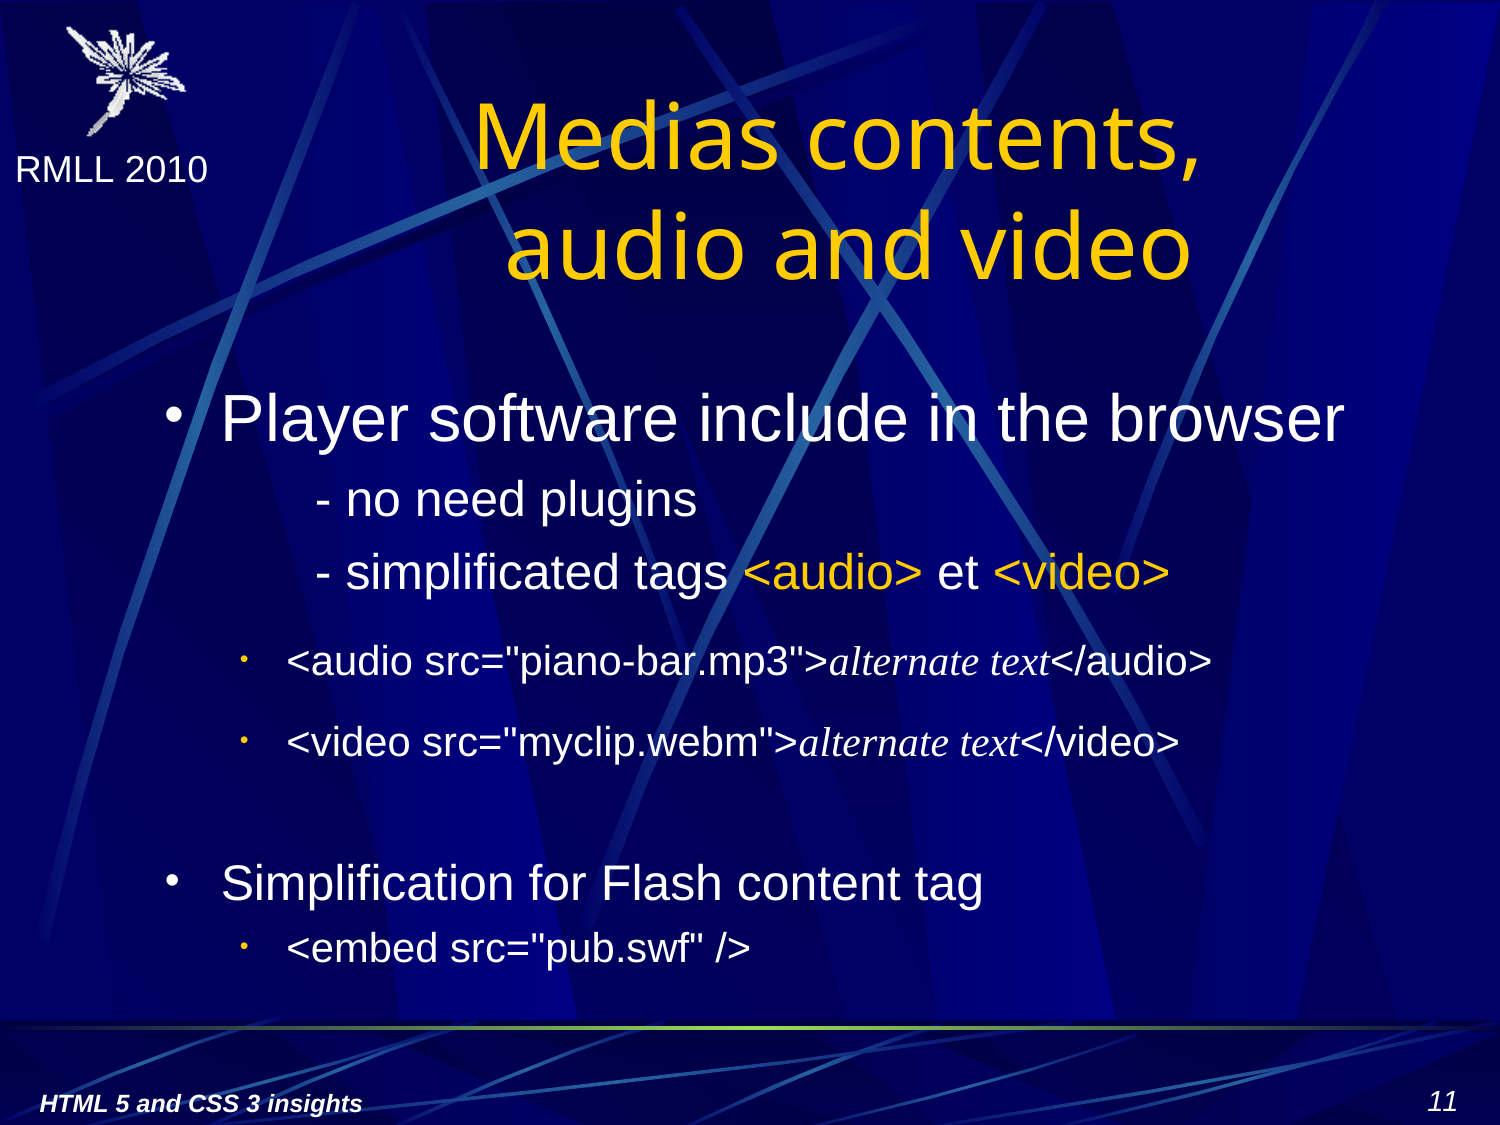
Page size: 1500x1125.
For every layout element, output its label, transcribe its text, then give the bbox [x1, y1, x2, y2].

picture [62, 24, 188, 138]
list Player software include in the browser - no need plugins - simplificated tags <audio> et <video> <audio src="piano-bar.mp3">alternate text</audio> <video src="myclip.webm">alternate text</video> Simplification for Flash content tag <embed src="pub.swf" /> [149, 324, 1475, 1001]
title Medias contents, audio and video [249, 69, 1450, 306]
